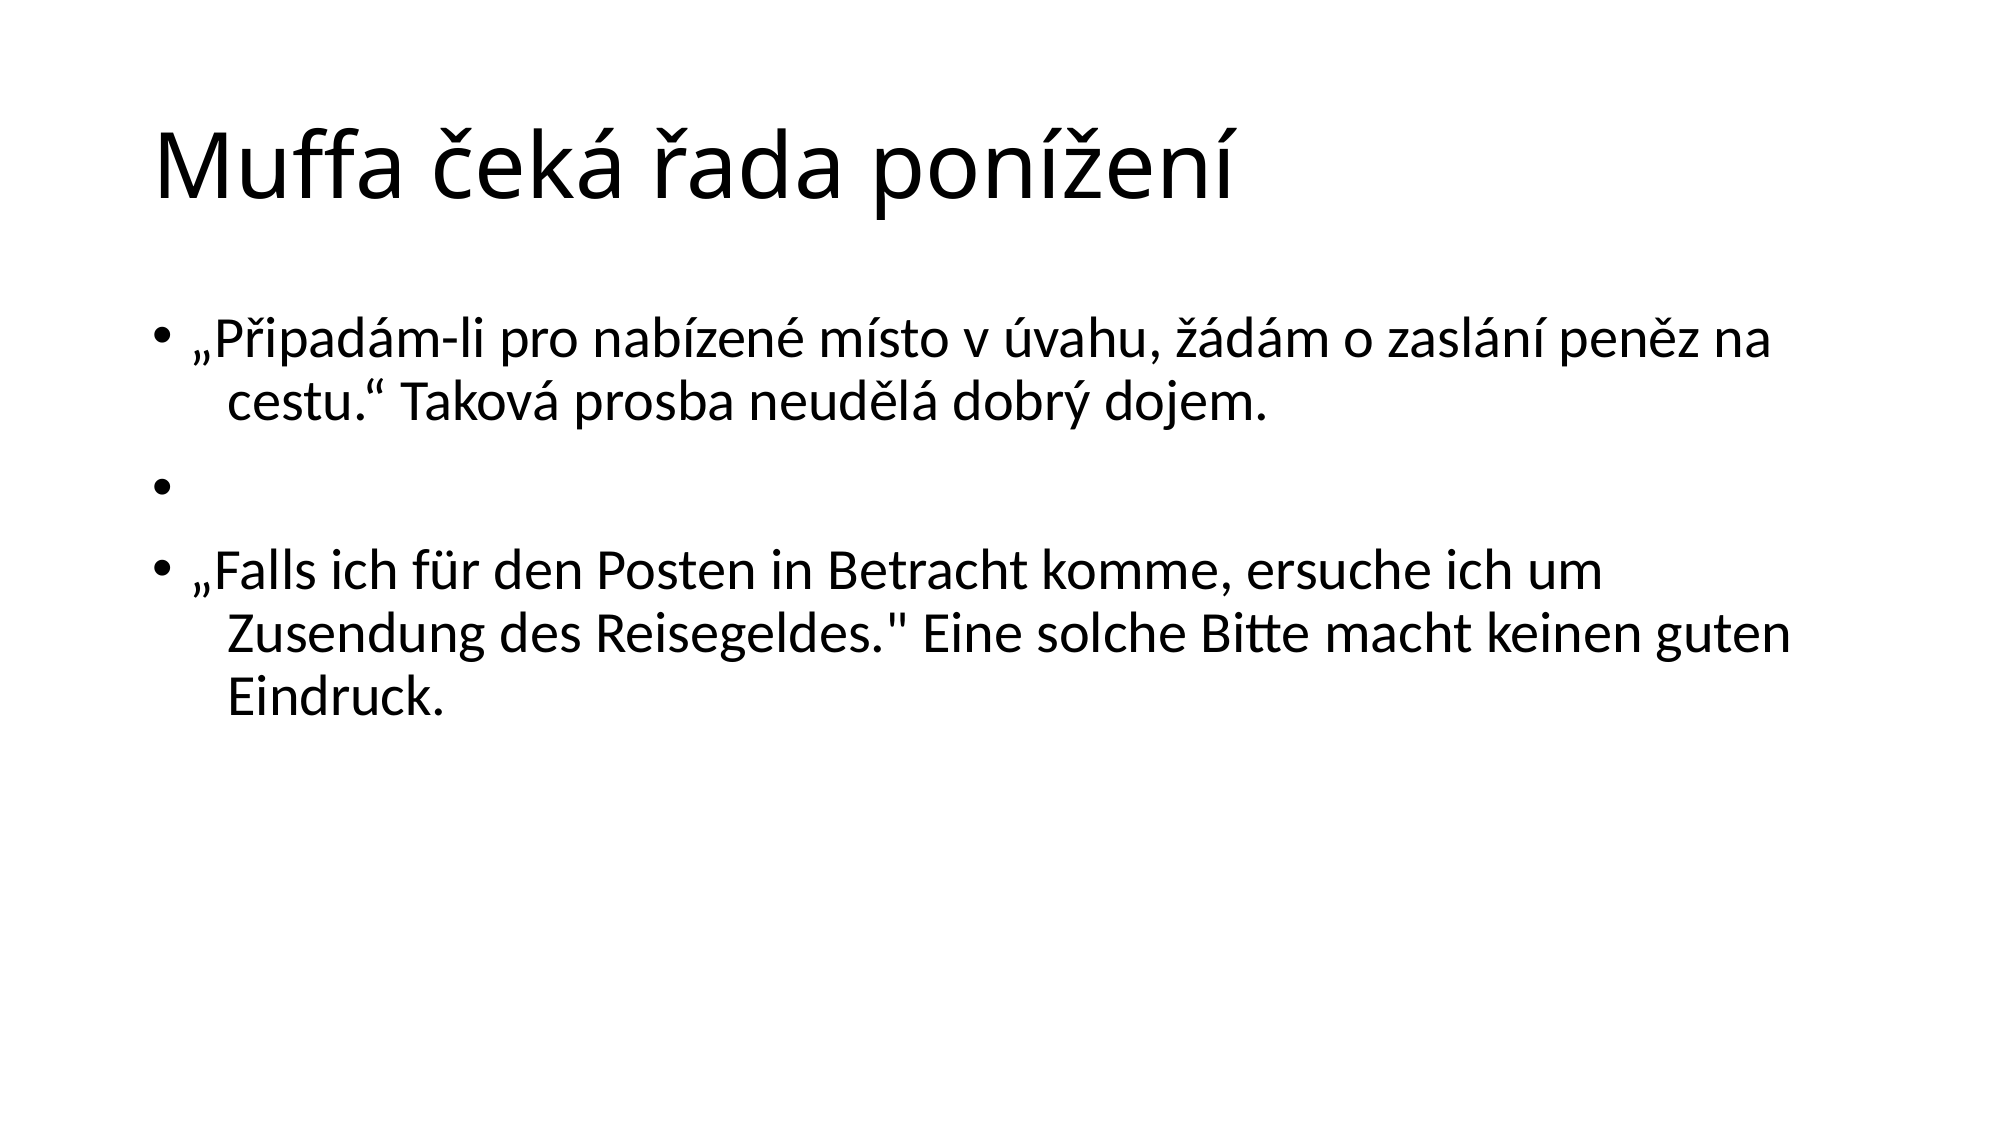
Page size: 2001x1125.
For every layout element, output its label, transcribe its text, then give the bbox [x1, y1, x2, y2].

list „Připadám-li pro nabízené místo v úvahu, žádám o zaslání peněz na cestu.“ Taková prosba neudělá dobrý dojem. „Falls ich für den Posten in Betracht komme, ersuche ich um Zusendung des Reisegeldes." Eine solche Bitte macht keinen guten Eindruck. [137, 299, 1863, 1014]
title Muffa čeká řada ponížení [137, 59, 1863, 278]
